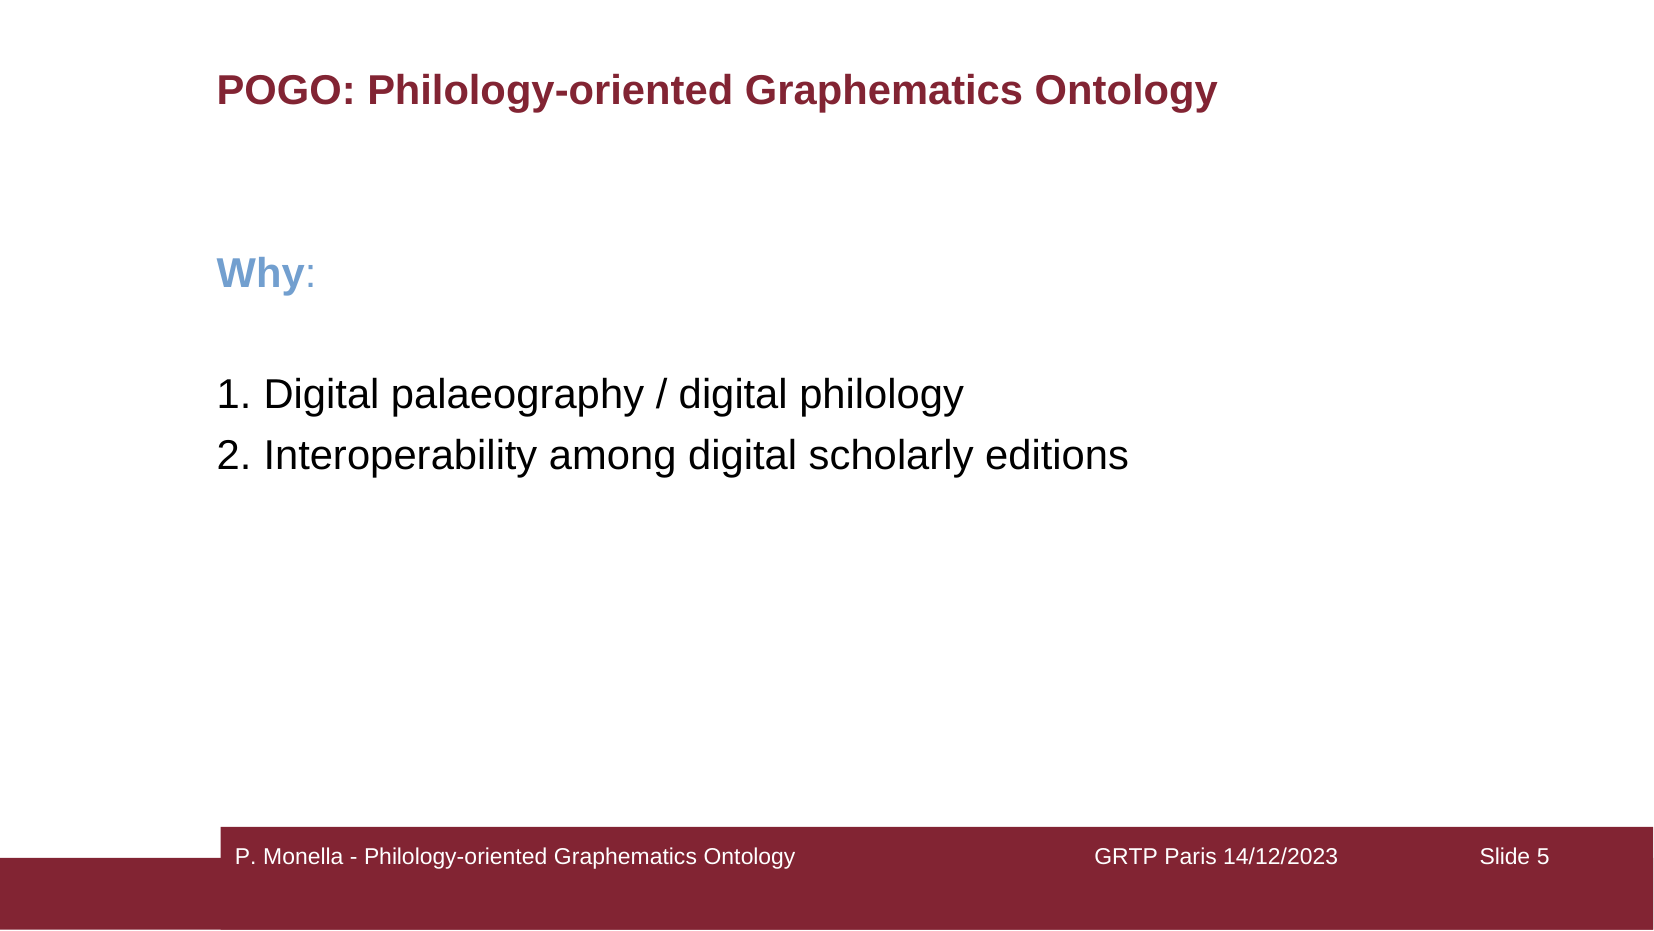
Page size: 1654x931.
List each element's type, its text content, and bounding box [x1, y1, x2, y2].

list Why: Digital palaeography / digital philology Interoperability among digital scholarly editions [201, 237, 1595, 796]
title POGO: Philology-oriented Graphematics Ontology [201, 55, 1569, 124]
